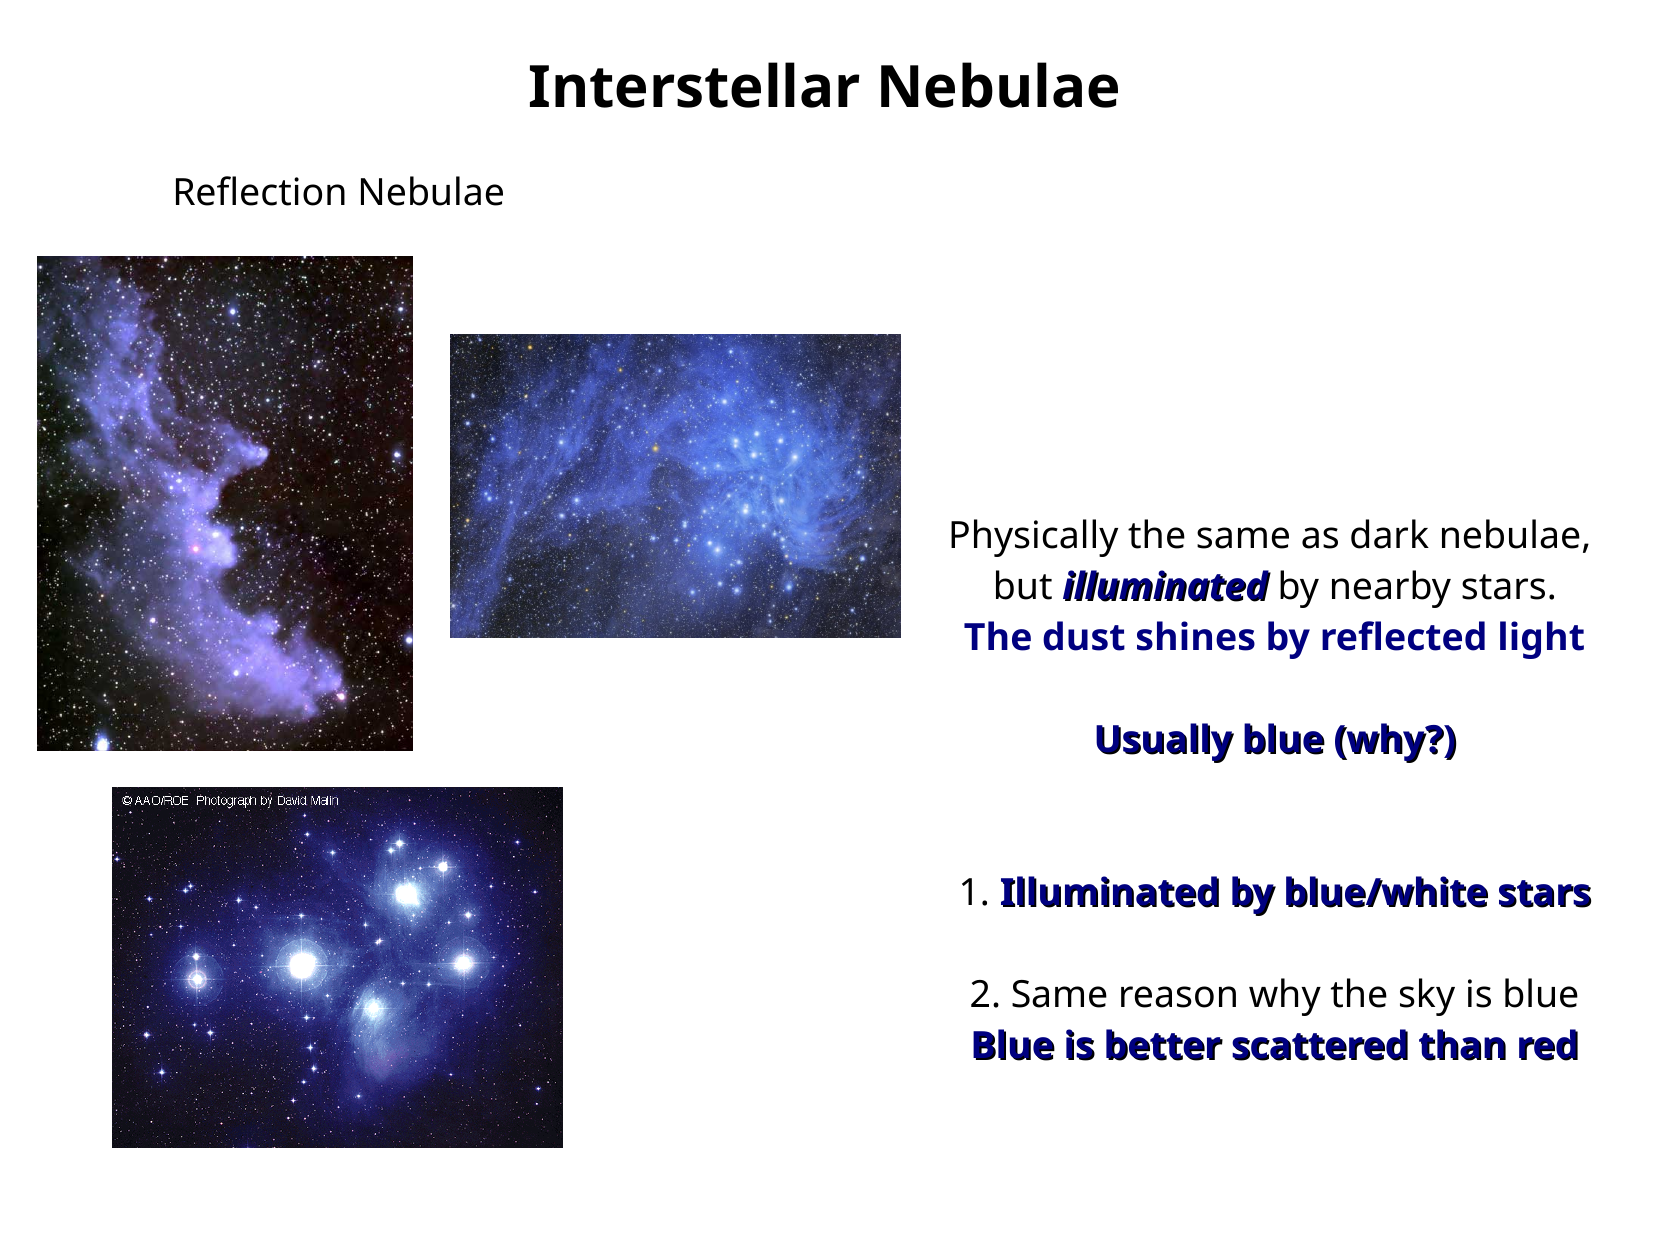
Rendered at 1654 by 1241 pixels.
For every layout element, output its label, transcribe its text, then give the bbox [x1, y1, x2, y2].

picture [450, 334, 901, 638]
text_box Reflection Nebulae [112, 157, 566, 226]
picture [112, 787, 563, 1148]
text_box Physically the same as dark nebulae, but illuminated by nearby stars. The dust shines by reflected light Usually blue (why?) 1. Illuminated by blue/white stars 2. Same reason why the sky is blue Blue is better scattered than red [900, 450, 1651, 1031]
text_box Interstellar Nebulae [262, 37, 1388, 134]
picture [37, 256, 413, 751]
